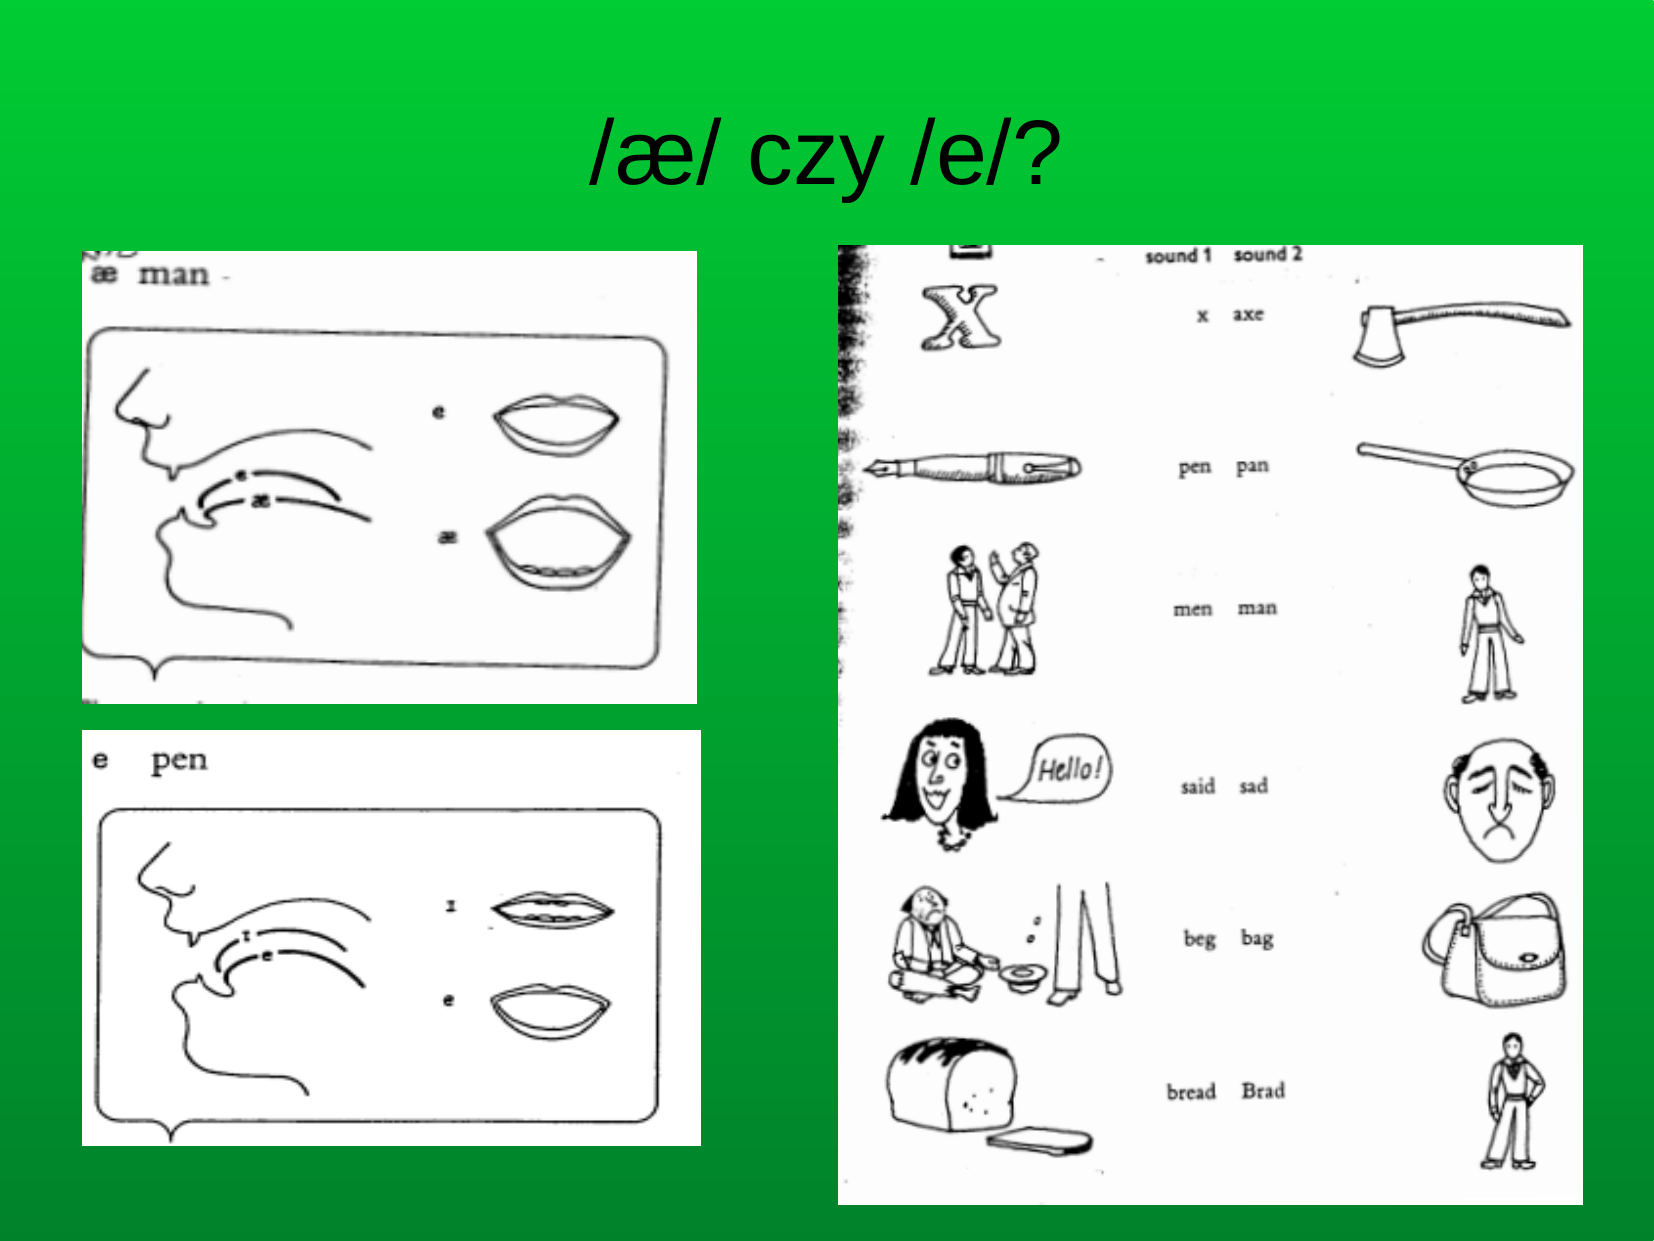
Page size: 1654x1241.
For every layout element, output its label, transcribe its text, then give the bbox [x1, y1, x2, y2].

picture [82, 730, 701, 1146]
picture [82, 251, 697, 704]
picture [838, 245, 1583, 1205]
title /æ/ czy /e/? [82, 49, 1571, 257]
